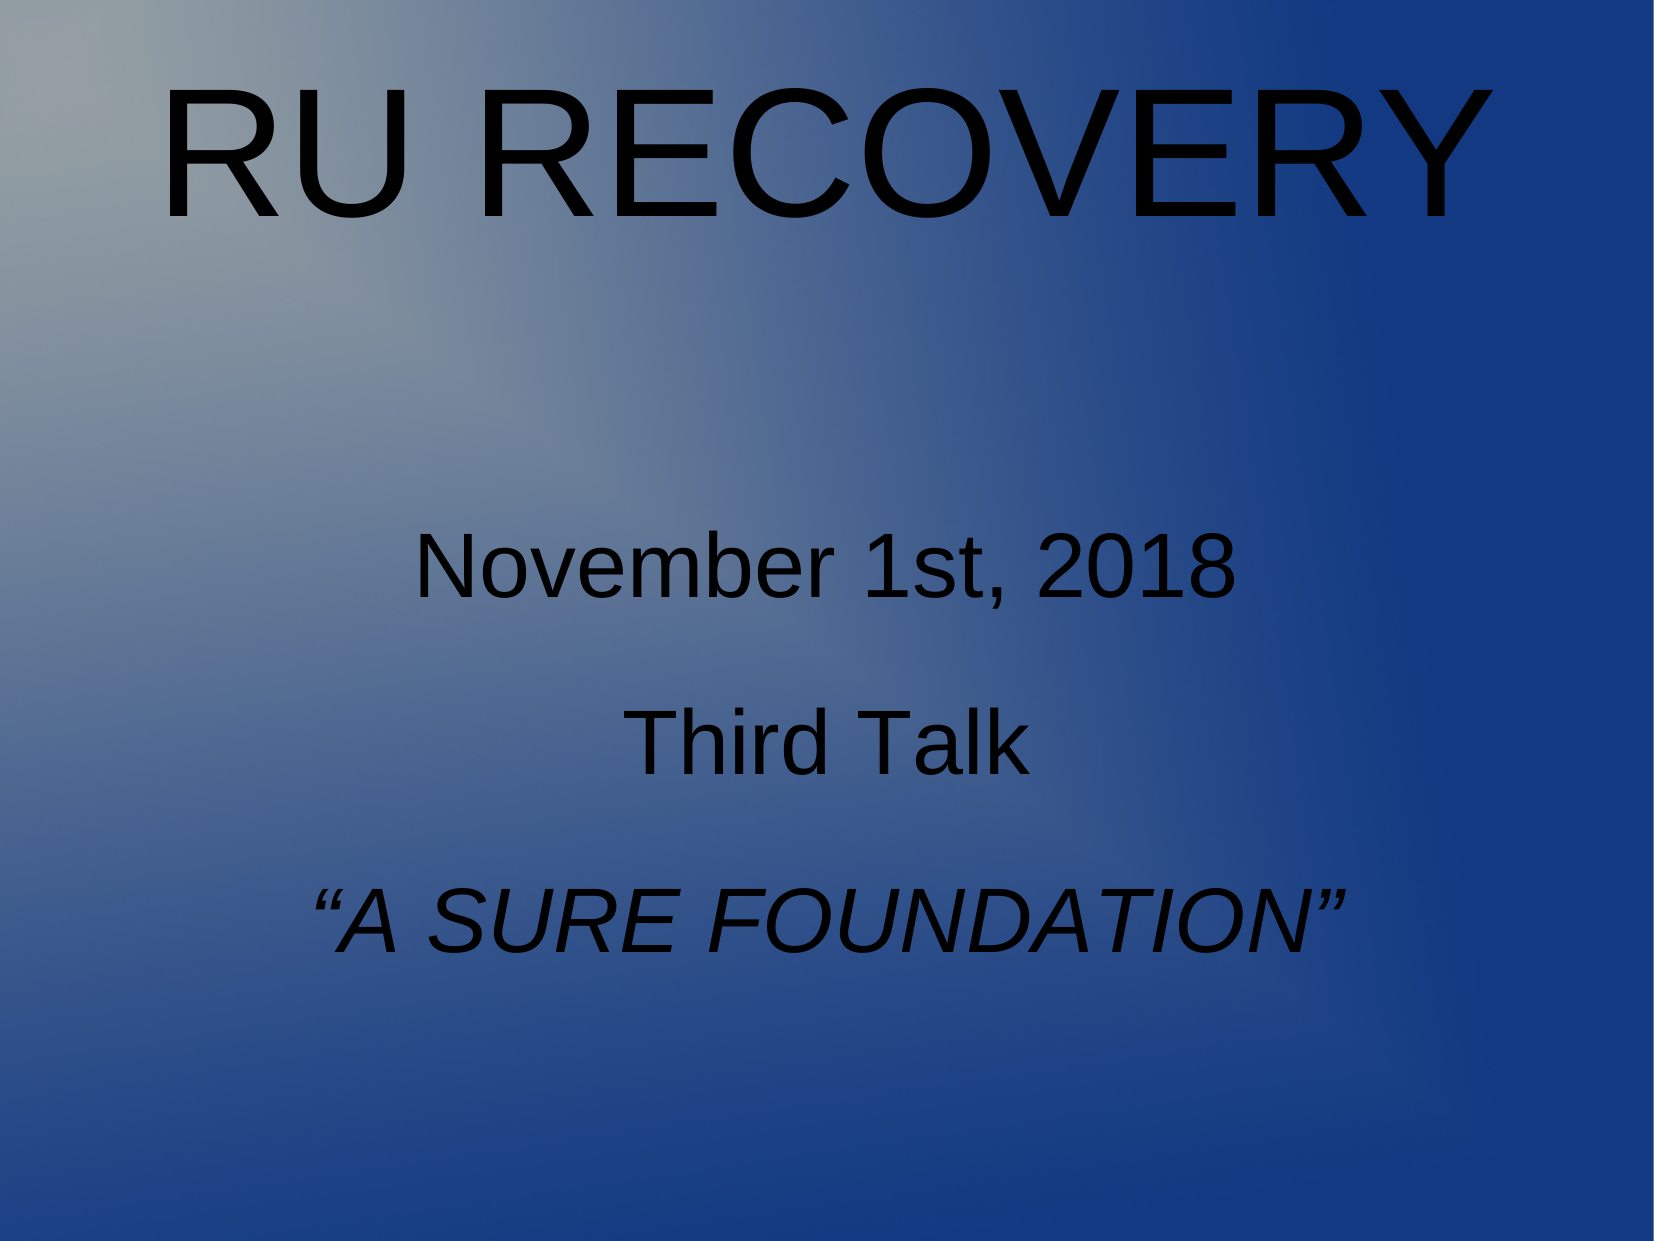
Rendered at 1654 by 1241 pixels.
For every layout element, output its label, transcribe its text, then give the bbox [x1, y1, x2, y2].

title RU RECOVERY [82, 49, 1571, 257]
picture [0, 0, 1654, 1241]
subtitle November 1st, 2018 Third Talk “A SURE FOUNDATION” [82, 290, 1571, 1109]
